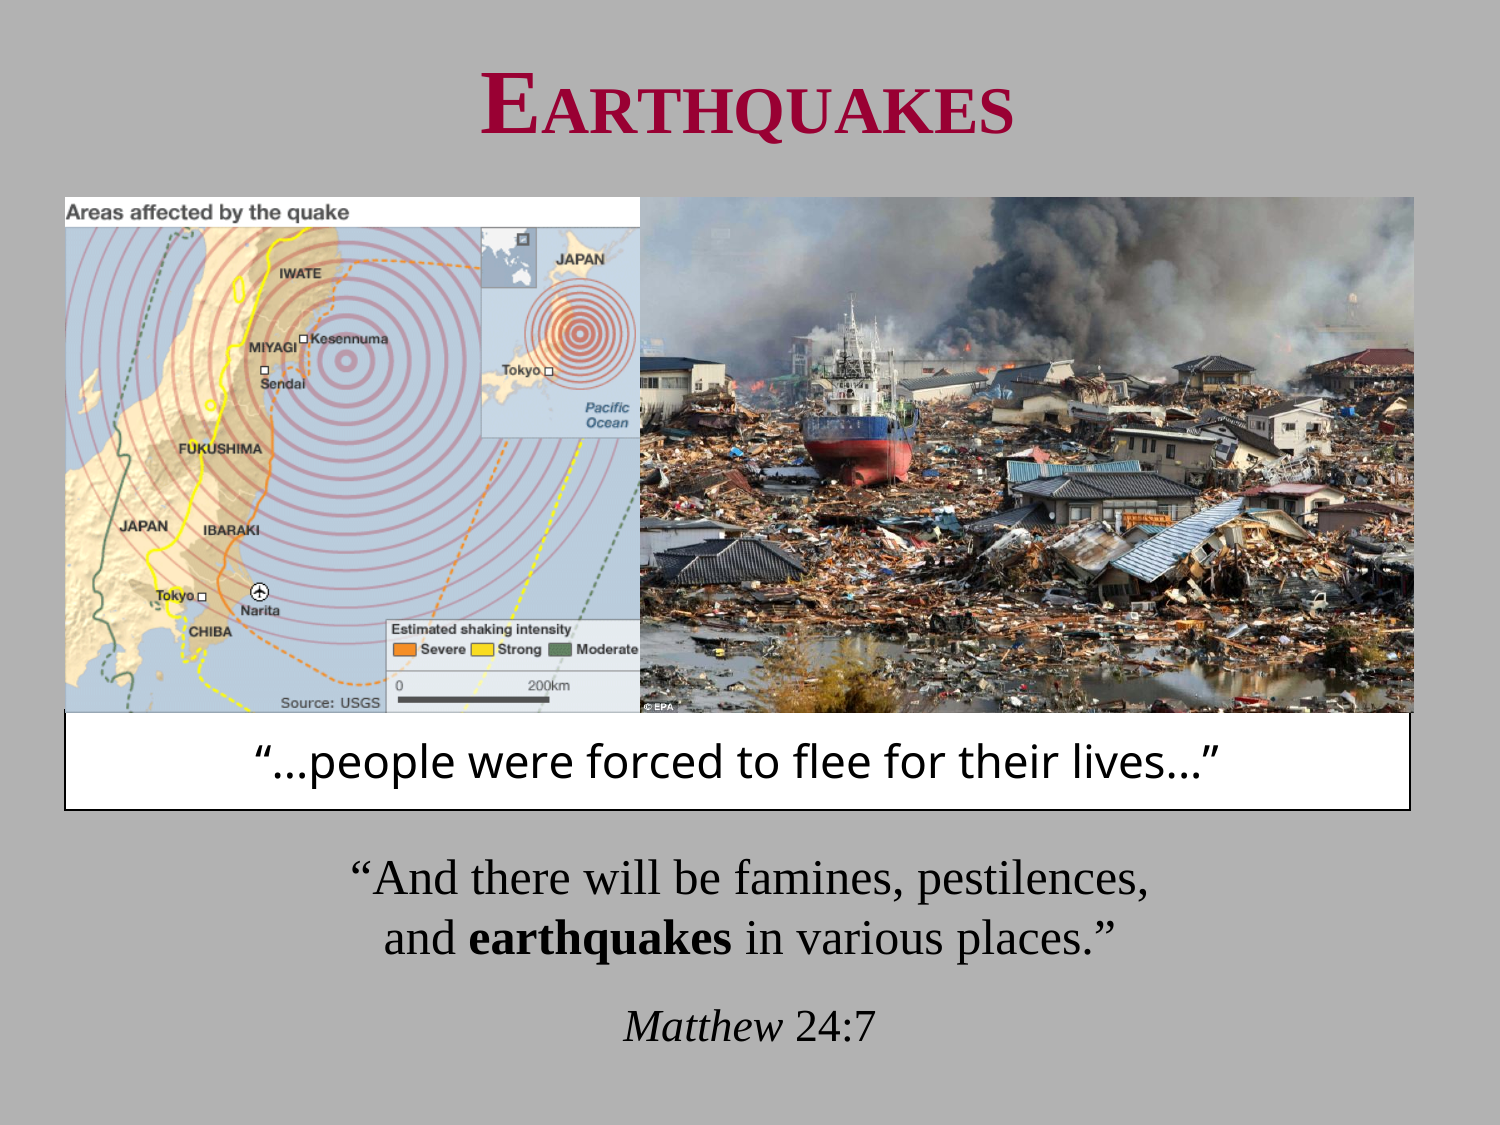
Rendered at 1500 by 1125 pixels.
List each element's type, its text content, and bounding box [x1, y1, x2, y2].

text_box “And there will be famines, pestilences, and earthquakes in various places.” Matthew 24:7 [125, 836, 1376, 1059]
text_box EARTHQUAKES [43, 34, 1454, 159]
text_box “...people were forced to flee for their lives...” [64, 709, 1411, 810]
picture [65, 197, 1414, 713]
